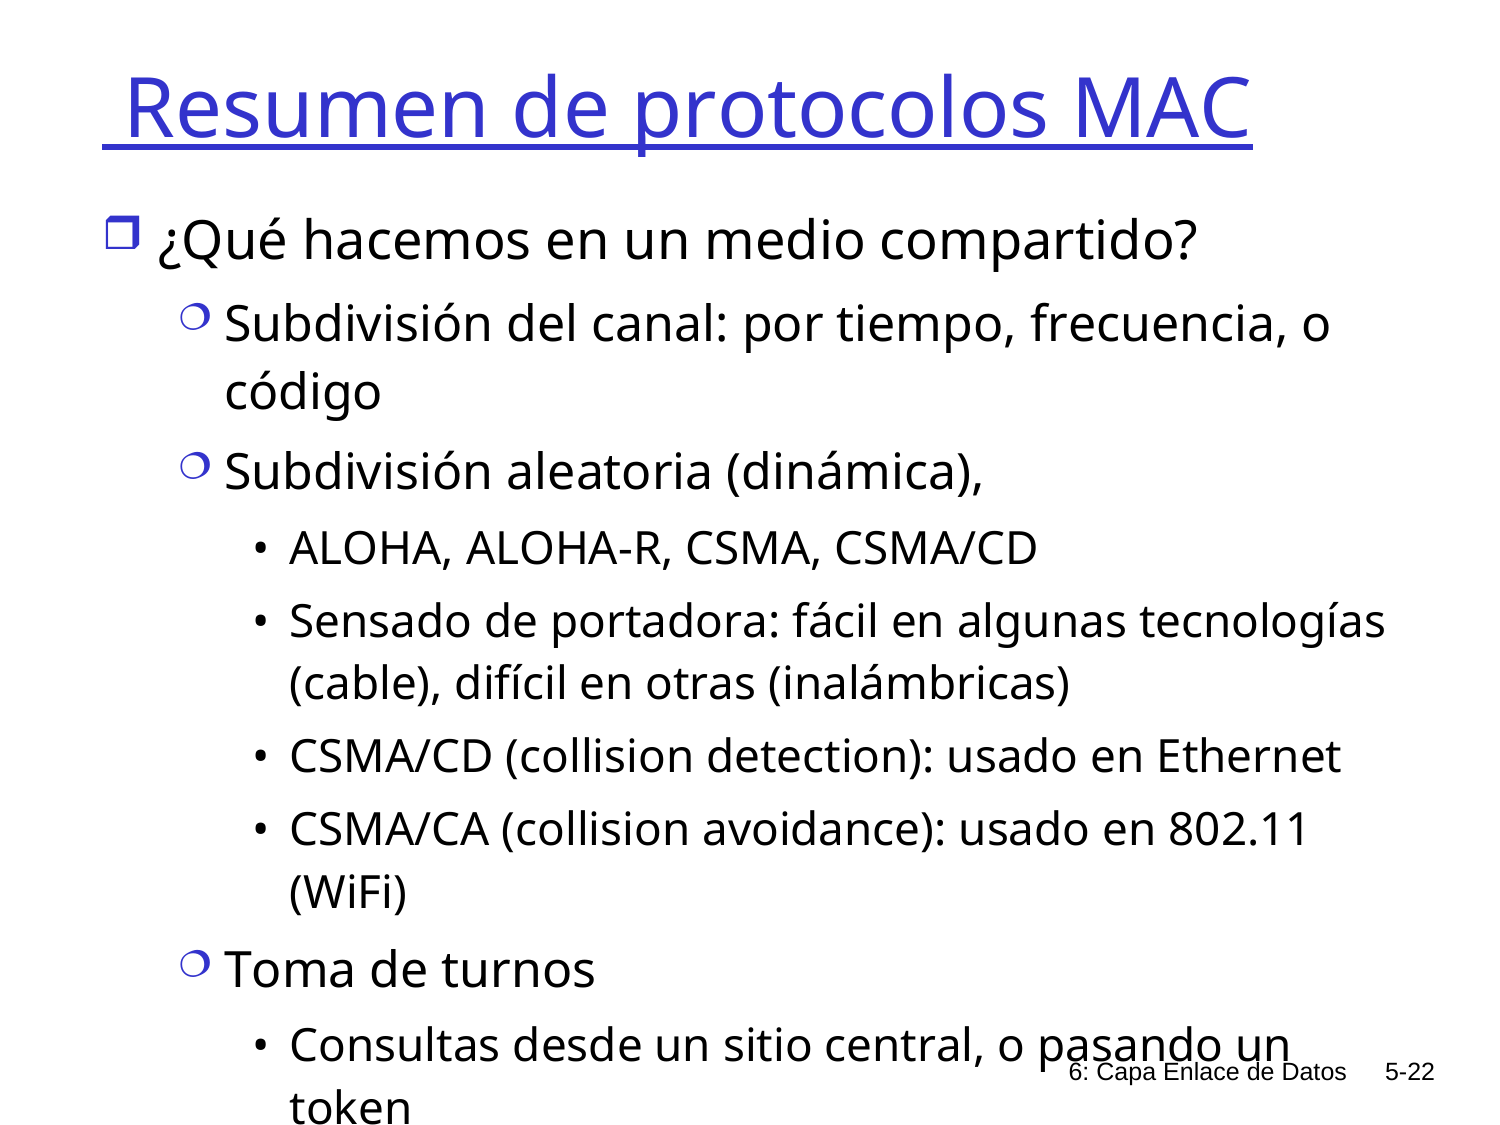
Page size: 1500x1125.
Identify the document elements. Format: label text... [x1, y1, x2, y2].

list ¿Qué hacemos en un medio compartido? Subdivisión del canal: por tiempo, frecuencia, o código Subdivisión aleatoria (dinámica), ALOHA, ALOHA-R, CSMA, CSMA/CD Sensado de portadora: fácil en algunas tecnologías (cable), difícil en otras (inalámbricas) CSMA/CD (collision detection): usado en Ethernet CSMA/CA (collision avoidance): usado en 802.11 (WiFi) Toma de turnos Consultas desde un sitio central, o pasando un token [87, 193, 1426, 1029]
title Resumen de protocolos MAC [87, 23, 1426, 188]
